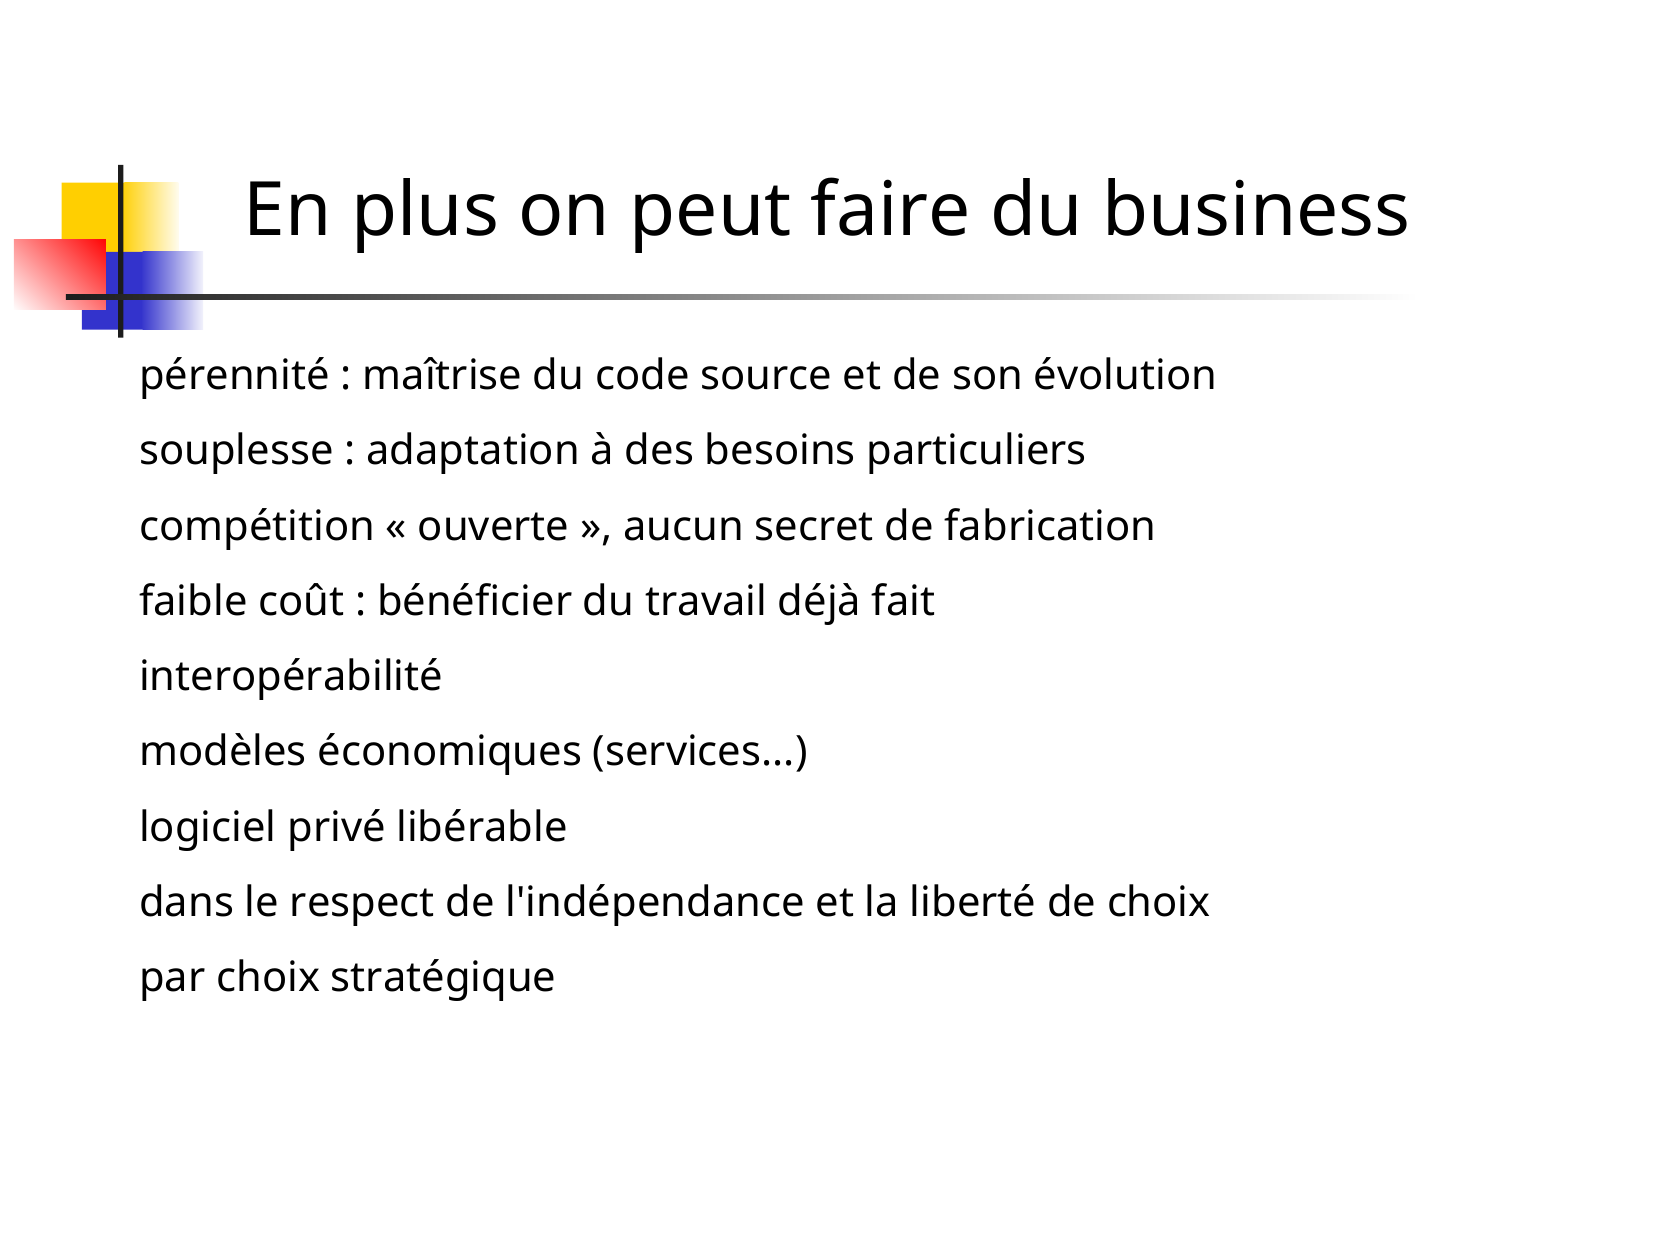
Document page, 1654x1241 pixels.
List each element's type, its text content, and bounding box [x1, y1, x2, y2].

list pérennité : maîtrise du code source et de son évolution souplesse : adaptation à des besoins particuliers compétition « ouverte », aucun secret de fabrication faible coût : bénéficier du travail déjà fait interopérabilité modèles économiques (services...) logiciel privé libérable dans le respect de l'indépendance et la liberté de choix par choix stratégique [121, 344, 1534, 1112]
title En plus on peut faire du business [121, 102, 1534, 311]
